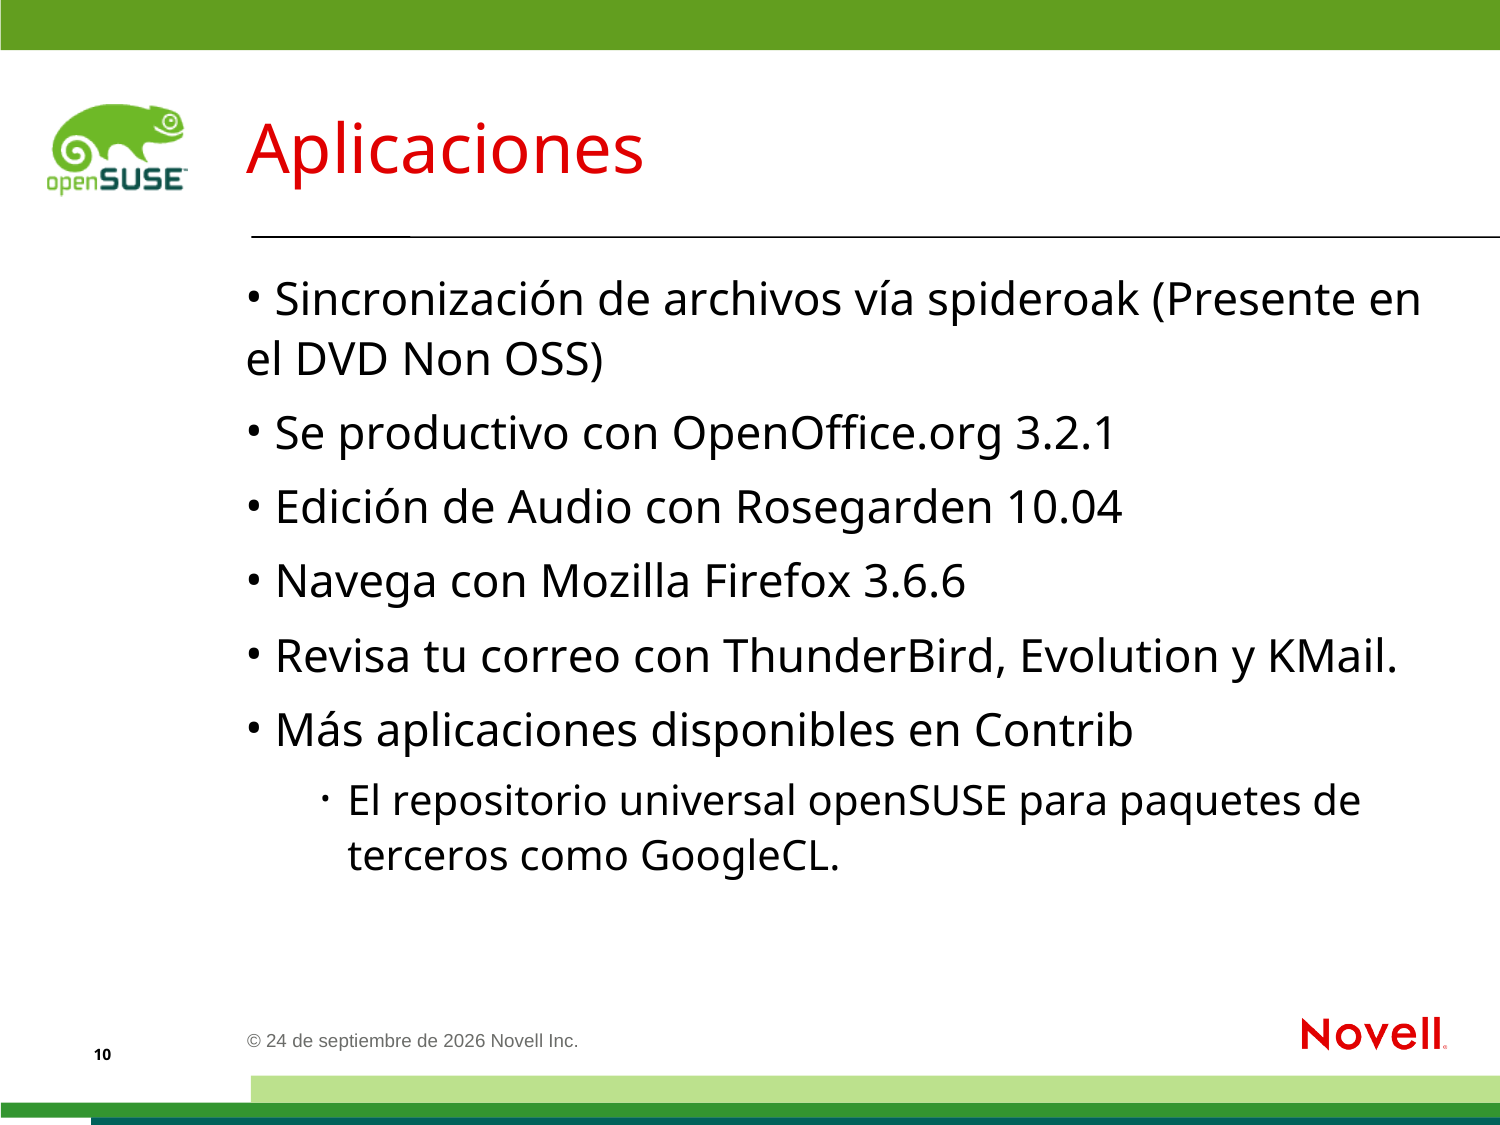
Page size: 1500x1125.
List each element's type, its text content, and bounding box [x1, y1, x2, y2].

picture [1295, 1011, 1453, 1056]
picture [47, 104, 188, 197]
title Aplicaciones [246, 68, 1409, 231]
list Sincronización de archivos vía spideroak (Presente en el DVD Non OSS) Se productivo con OpenOffice.org 3.2.1 Edición de Audio con Rosegarden 10.04 Navega con Mozilla Firefox 3.6.6 Revisa tu correo con ThunderBird, Evolution y KMail. Más aplicaciones disponibles en Contrib El repositorio universal openSUSE para paquetes de terceros como GoogleCL. [245, 267, 1458, 1010]
